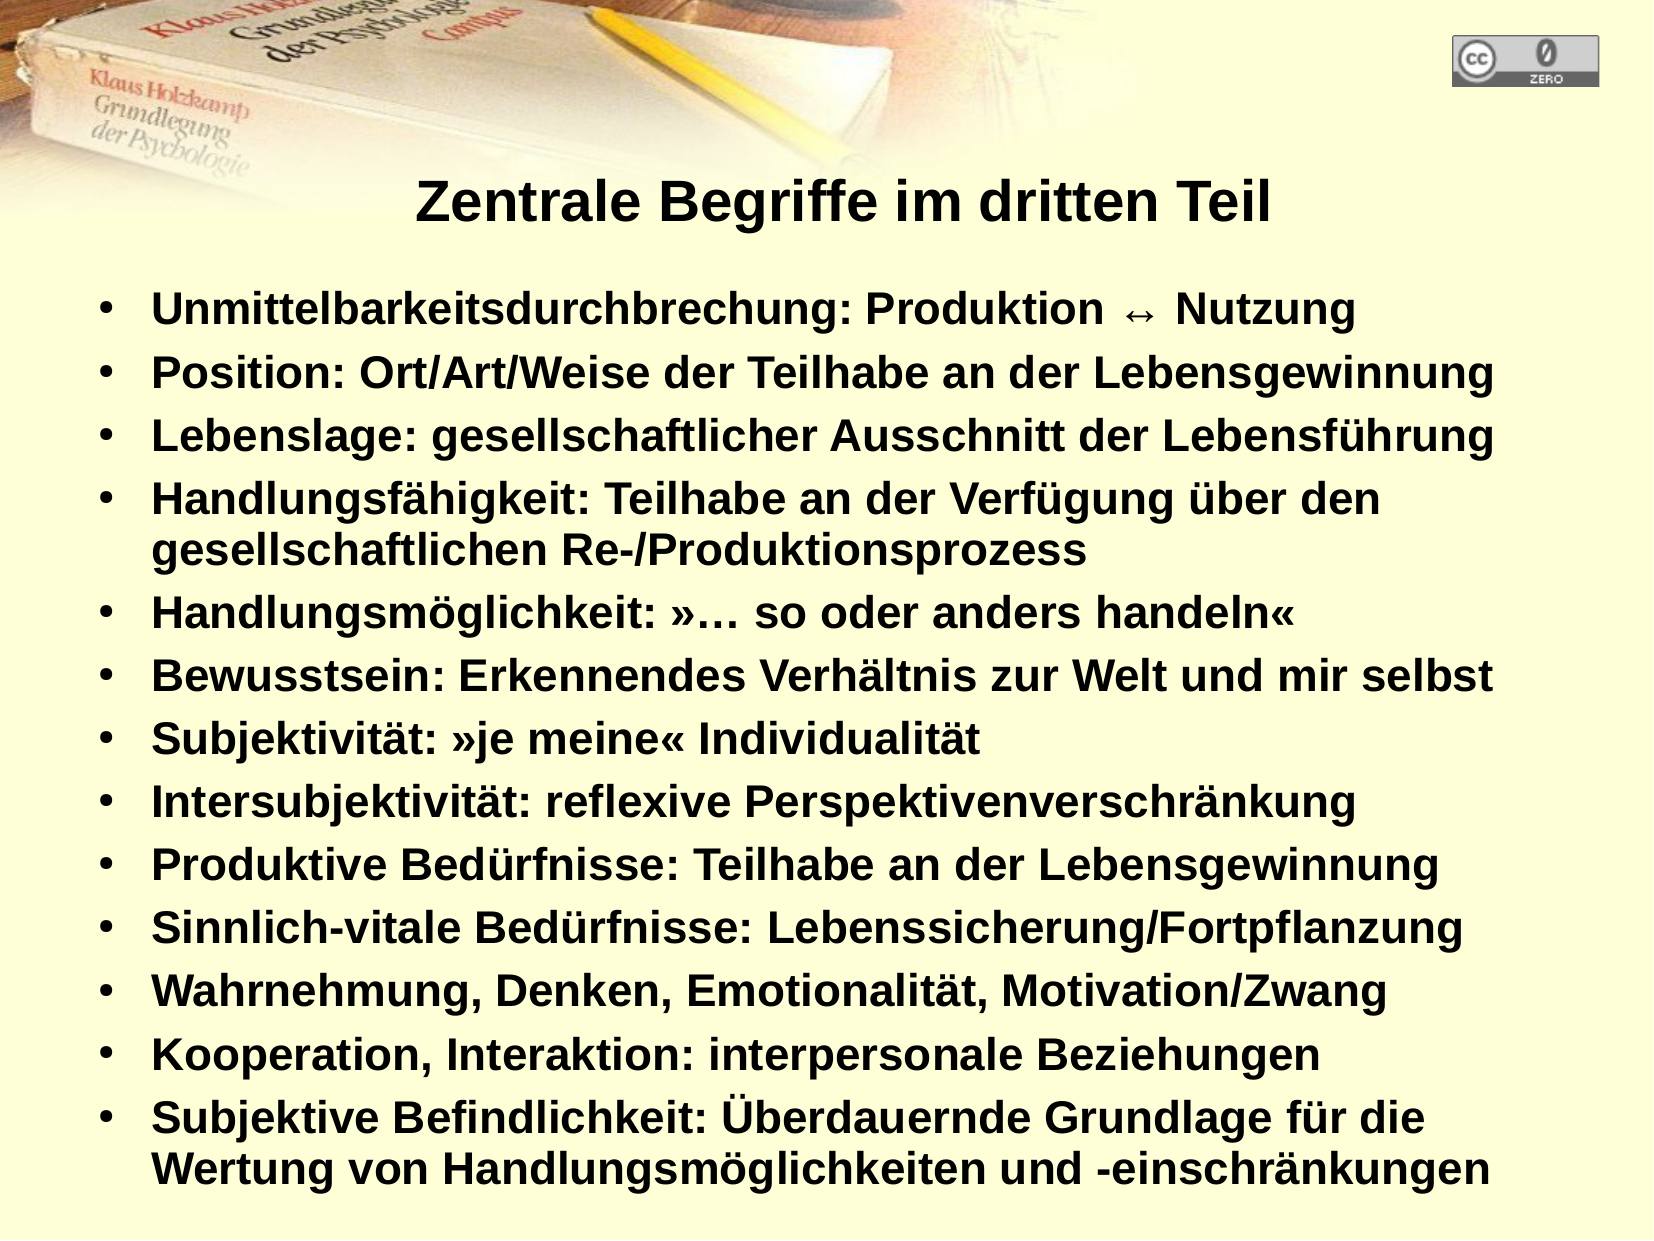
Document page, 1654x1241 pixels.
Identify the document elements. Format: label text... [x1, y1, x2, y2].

list Unmittelbarkeitsdurchbrechung: Produktion ↔ Nutzung Position: Ort/Art/Weise der Teilhabe an der Lebensgewinnung Lebenslage: gesellschaftlicher Ausschnitt der Lebensführung Handlungsfähigkeit: Teilhabe an der Verfügung über den gesellschaftlichen Re-/Produktionsprozess Handlungsmöglichkeit: »… so oder anders handeln« Bewusstsein: Erkennendes Verhältnis zur Welt und mir selbst Subjektivität: »je meine« Individualität Intersubjektivität: reflexive Perspektivenverschränkung Produktive Bedürfnisse: Teilhabe an der Lebensgewinnung Sinnlich-vitale Bedürfnisse: Lebenssicherung/Fortpflanzung Wahrnehmung, Denken, Emotionalität, Motivation/Zwang Kooperation, Interaktion: interpersonale Beziehungen Subjektive Befindlichkeit: Überdauernde Grundlage für die Wertung von Handlungsmöglichkeiten und -einschränkungen [80, 283, 1607, 1199]
title Zentrale Begriffe im dritten Teil [82, 124, 1607, 278]
picture [1452, 35, 1600, 87]
picture [0, 0, 1156, 213]
